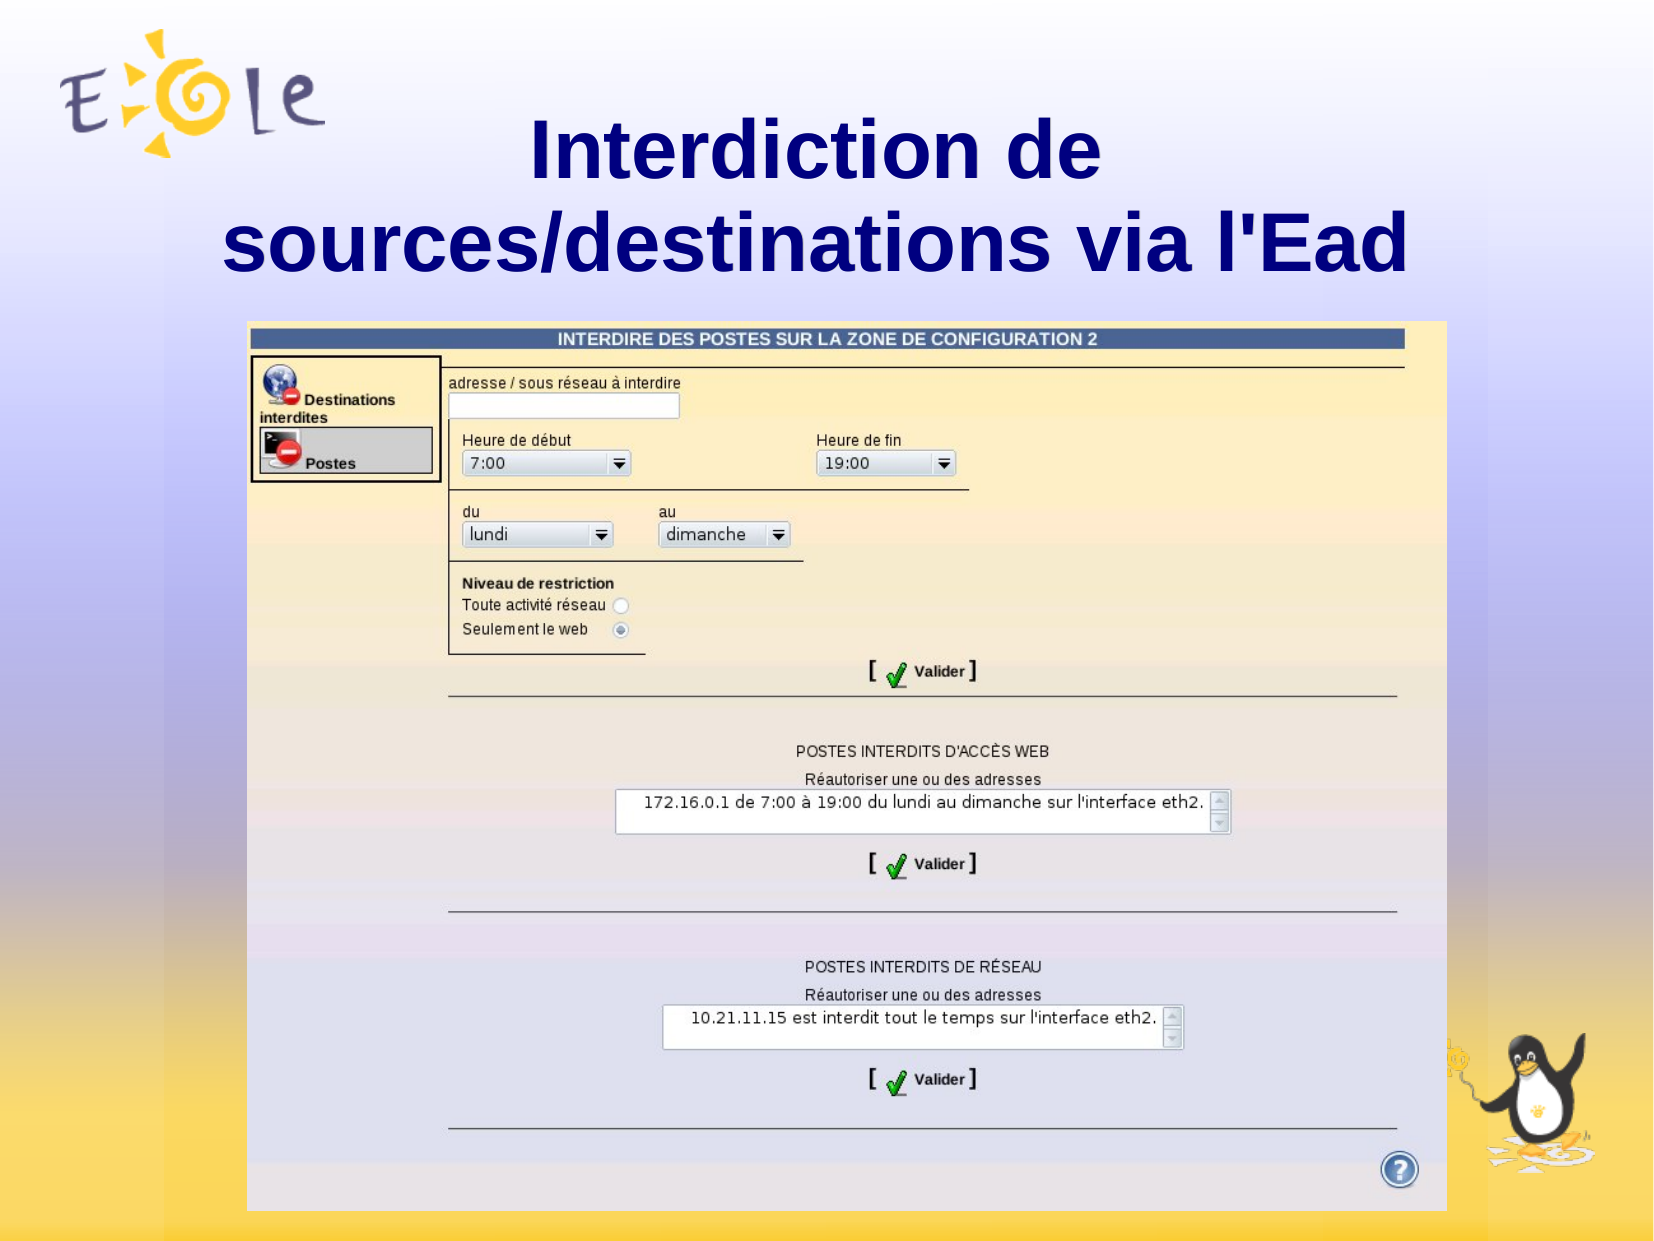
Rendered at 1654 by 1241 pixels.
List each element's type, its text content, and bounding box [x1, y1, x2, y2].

text_box Interdiction de sources/destinations via l'Ead [206, 95, 1545, 325]
picture [0, 0, 1654, 1241]
